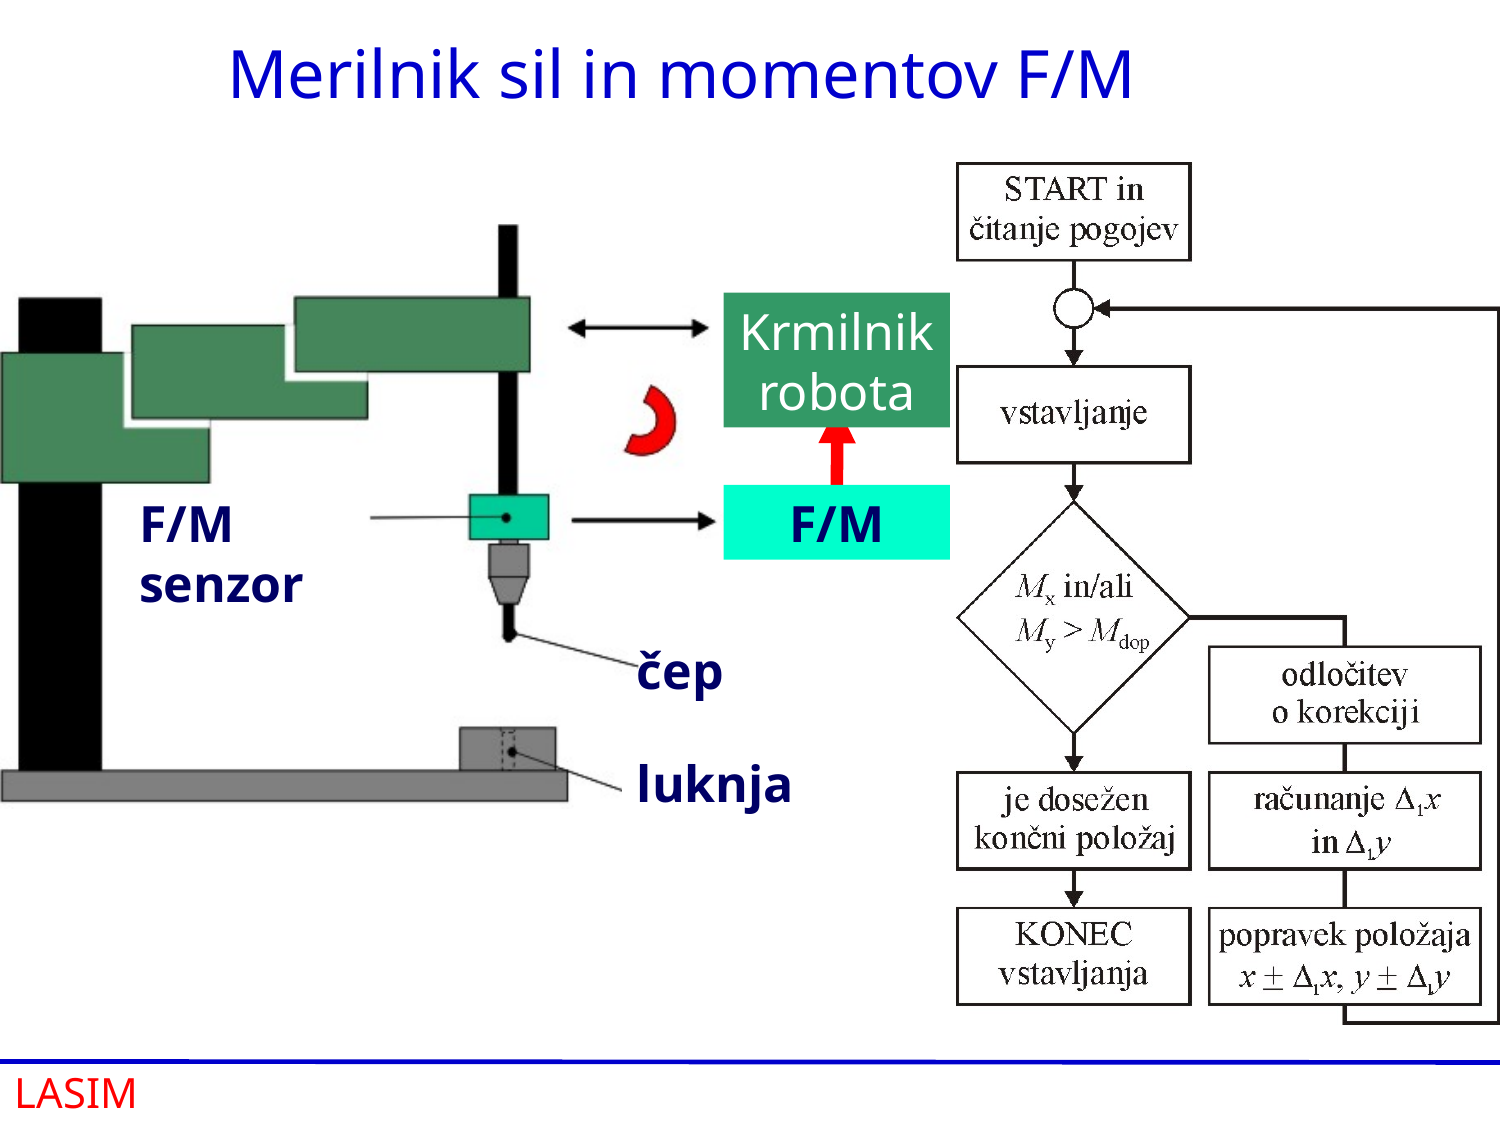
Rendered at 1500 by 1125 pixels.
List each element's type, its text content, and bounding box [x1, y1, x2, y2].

text_box Krmilnik robota [723, 292, 950, 428]
text_box Merilnik sil in momentov F/M [212, 24, 1175, 120]
picture [956, 162, 1500, 1025]
text_box čep [622, 631, 750, 707]
text_box F/M [723, 484, 950, 560]
picture [0, 224, 724, 809]
text_box F/M senzor [124, 484, 396, 620]
text_box luknja [622, 744, 813, 820]
